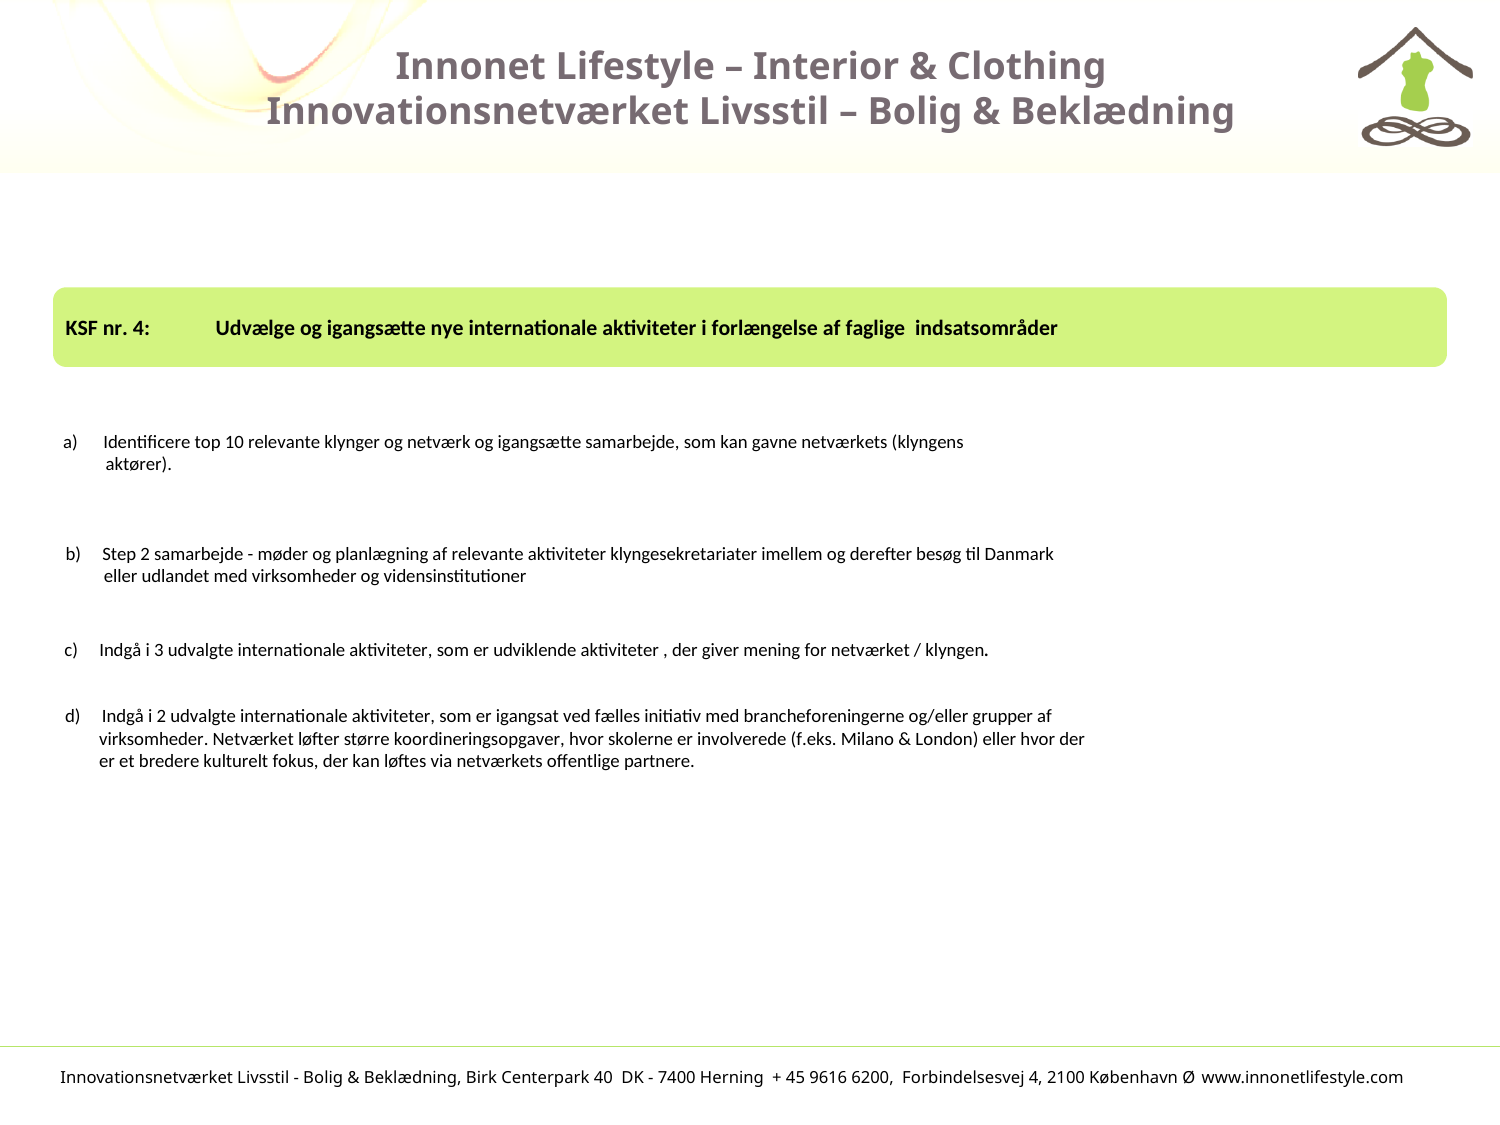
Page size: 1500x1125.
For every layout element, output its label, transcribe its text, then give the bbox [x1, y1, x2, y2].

text_box a) Identificere top 10 relevante klynger og netværk og igangsætte samarbejde, som kan gavne netværkets (klyngens aktører). [52, 401, 1481, 480]
text_box [53, 287, 1447, 367]
text_box d) Indgå i 2 udvalgte internationale aktiviteter, som er igangsat ved fælles initiativ med brancheforeningerne og/eller grupper af virksomheder. Netværket løfter større koordineringsopgaver, hvor skolerne er involverede (f.eks. Milano & London) eller hvor der er et bredere kulturelt fokus, der kan løftes via netværkets offentlige partnere. [54, 699, 1460, 777]
text_box c) Indgå i 3 udvalgte internationale aktiviteter, som er udviklende aktiviteter , der giver mening for netværket / klyngen. [53, 629, 1459, 666]
text_box KSF nr. 4: Udvælge og igangsætte nye internationale aktiviteter i forlængelse af faglige indsatsområder [54, 308, 1437, 345]
text_box b) Step 2 samarbejde - møder og planlægning af relevante aktiviteter klyngesekretariater imellem og derefter besøg til Danmark eller udlandet med virksomheder og vidensinstitutioner [0, 536, 1412, 592]
